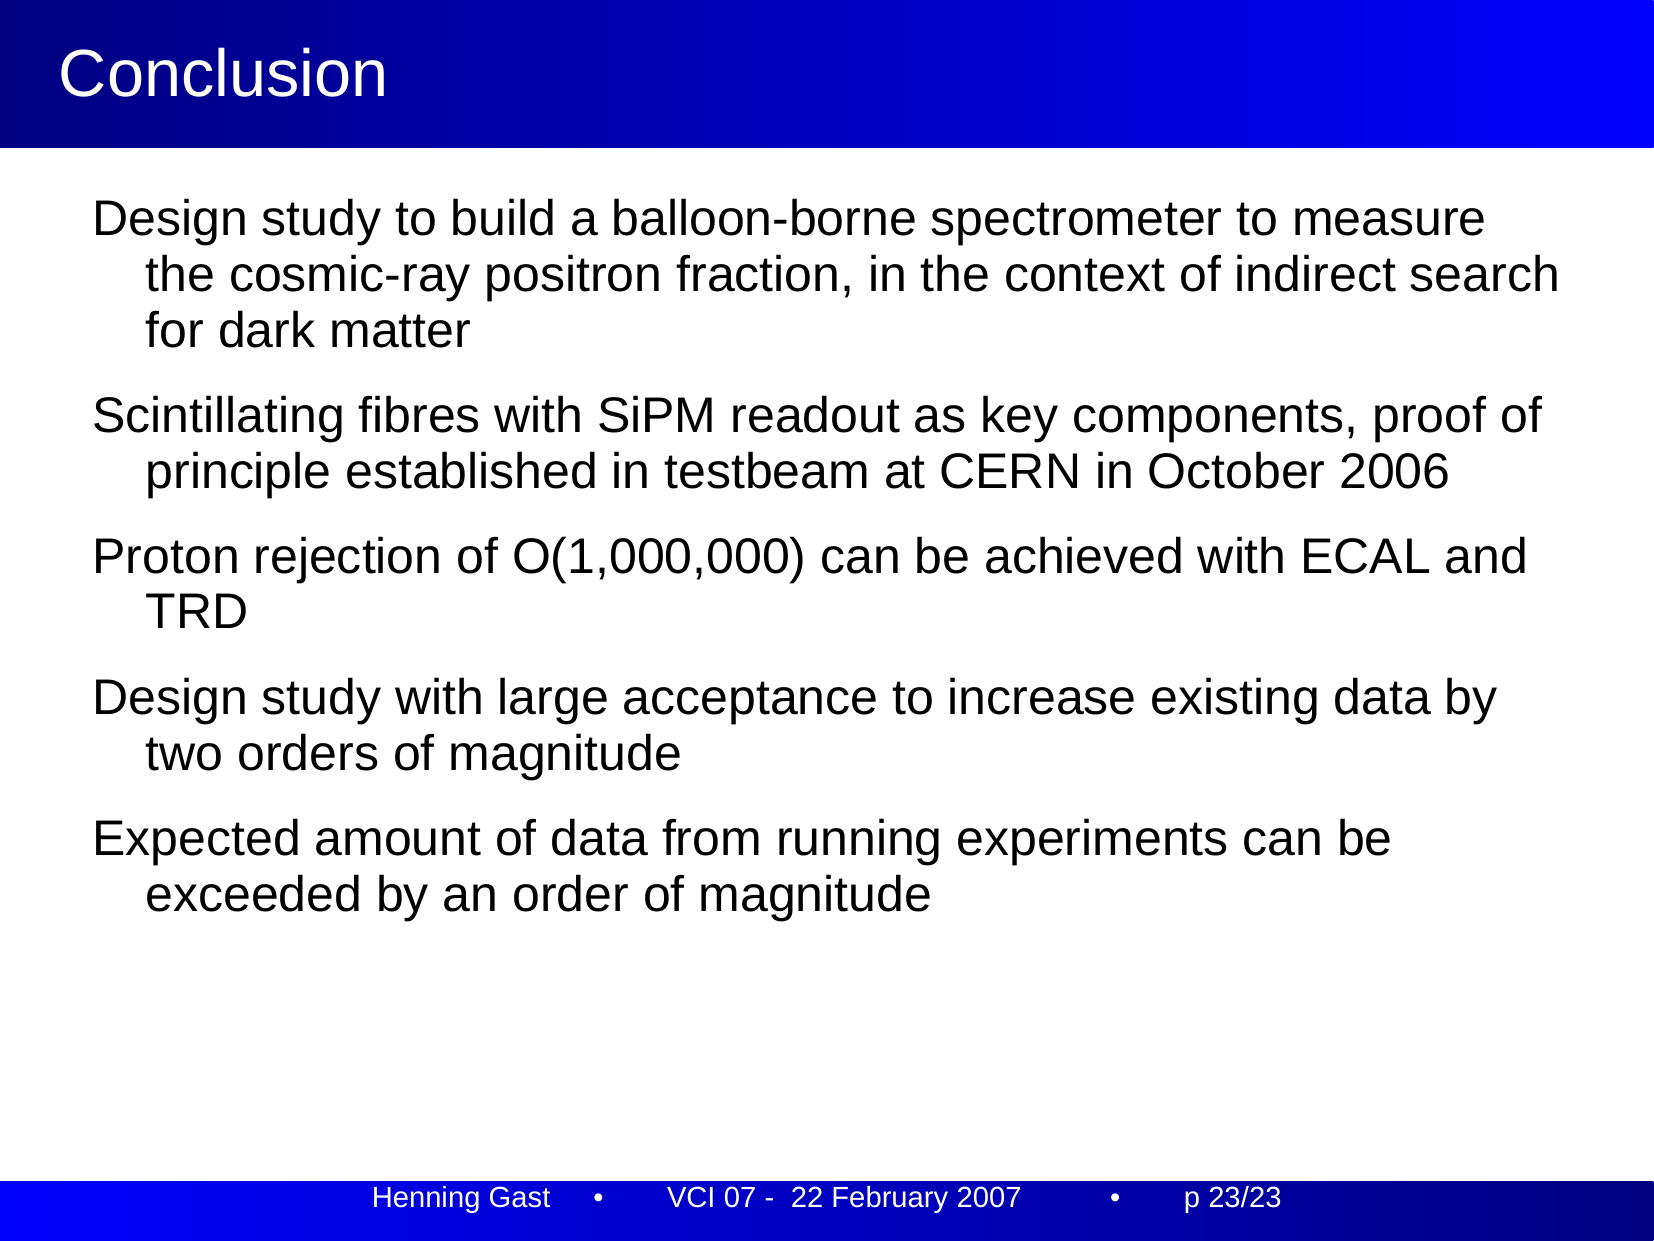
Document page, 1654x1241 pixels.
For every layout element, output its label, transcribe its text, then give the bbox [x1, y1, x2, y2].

list Design study to build a balloon-borne spectrometer to measure the cosmic-ray positron fraction, in the context of indirect search for dark matter Scintillating fibres with SiPM readout as key components, proof of principle established in testbeam at CERN in October 2006 Proton rejection of O(1,000,000) can be achieved with ECAL and TRD Design study with large acceptance to increase existing data by two orders of magnitude Expected amount of data from running experiments can be exceeded by an order of magnitude [75, 190, 1564, 1126]
title Conclusion [0, 0, 1654, 148]
